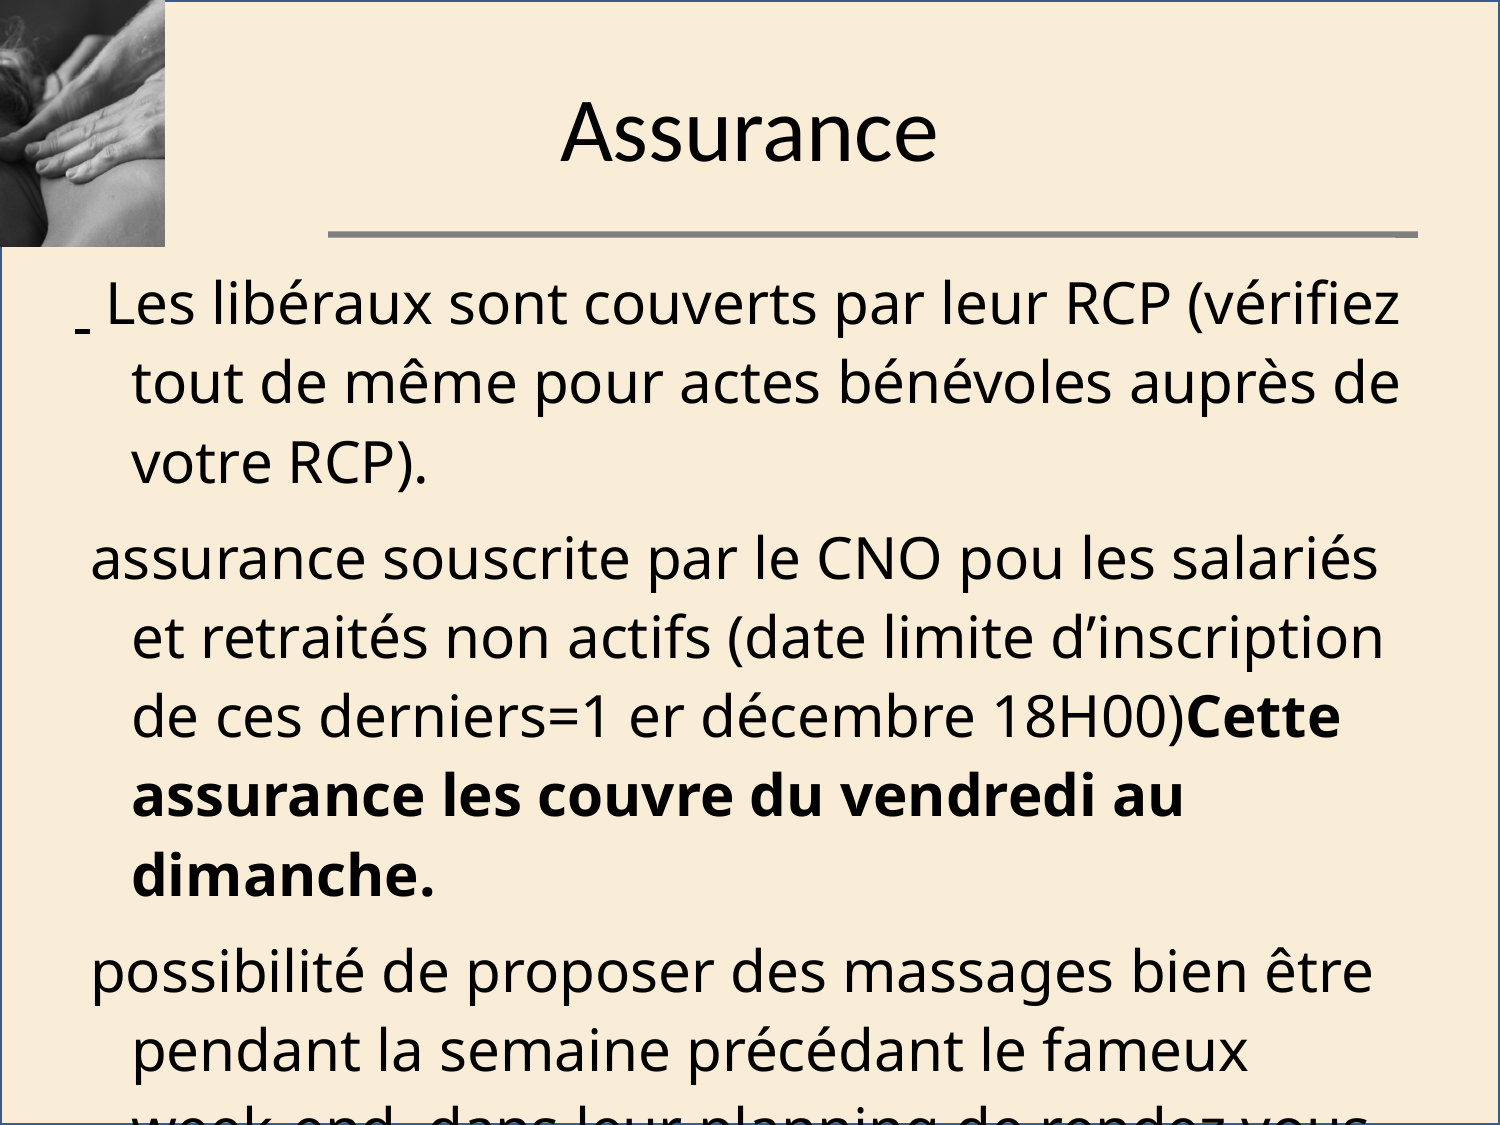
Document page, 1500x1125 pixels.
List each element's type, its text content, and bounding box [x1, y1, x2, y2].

picture [0, 0, 165, 247]
list Les libéraux sont couverts par leur RCP (vérifiez tout de même pour actes bénévoles auprès de votre RCP). assurance souscrite par le CNO pou les salariés et retraités non actifs (date limite d’inscription de ces derniers=1 er décembre 18H00)Cette assurance les couvre du vendredi au dimanche. possibilité de proposer des massages bien être pendant la semaine précédant le fameux week-end, dans leur planning de rendez vous. étudiants [75, 262, 1426, 1083]
title Assurance [75, 21, 1426, 257]
